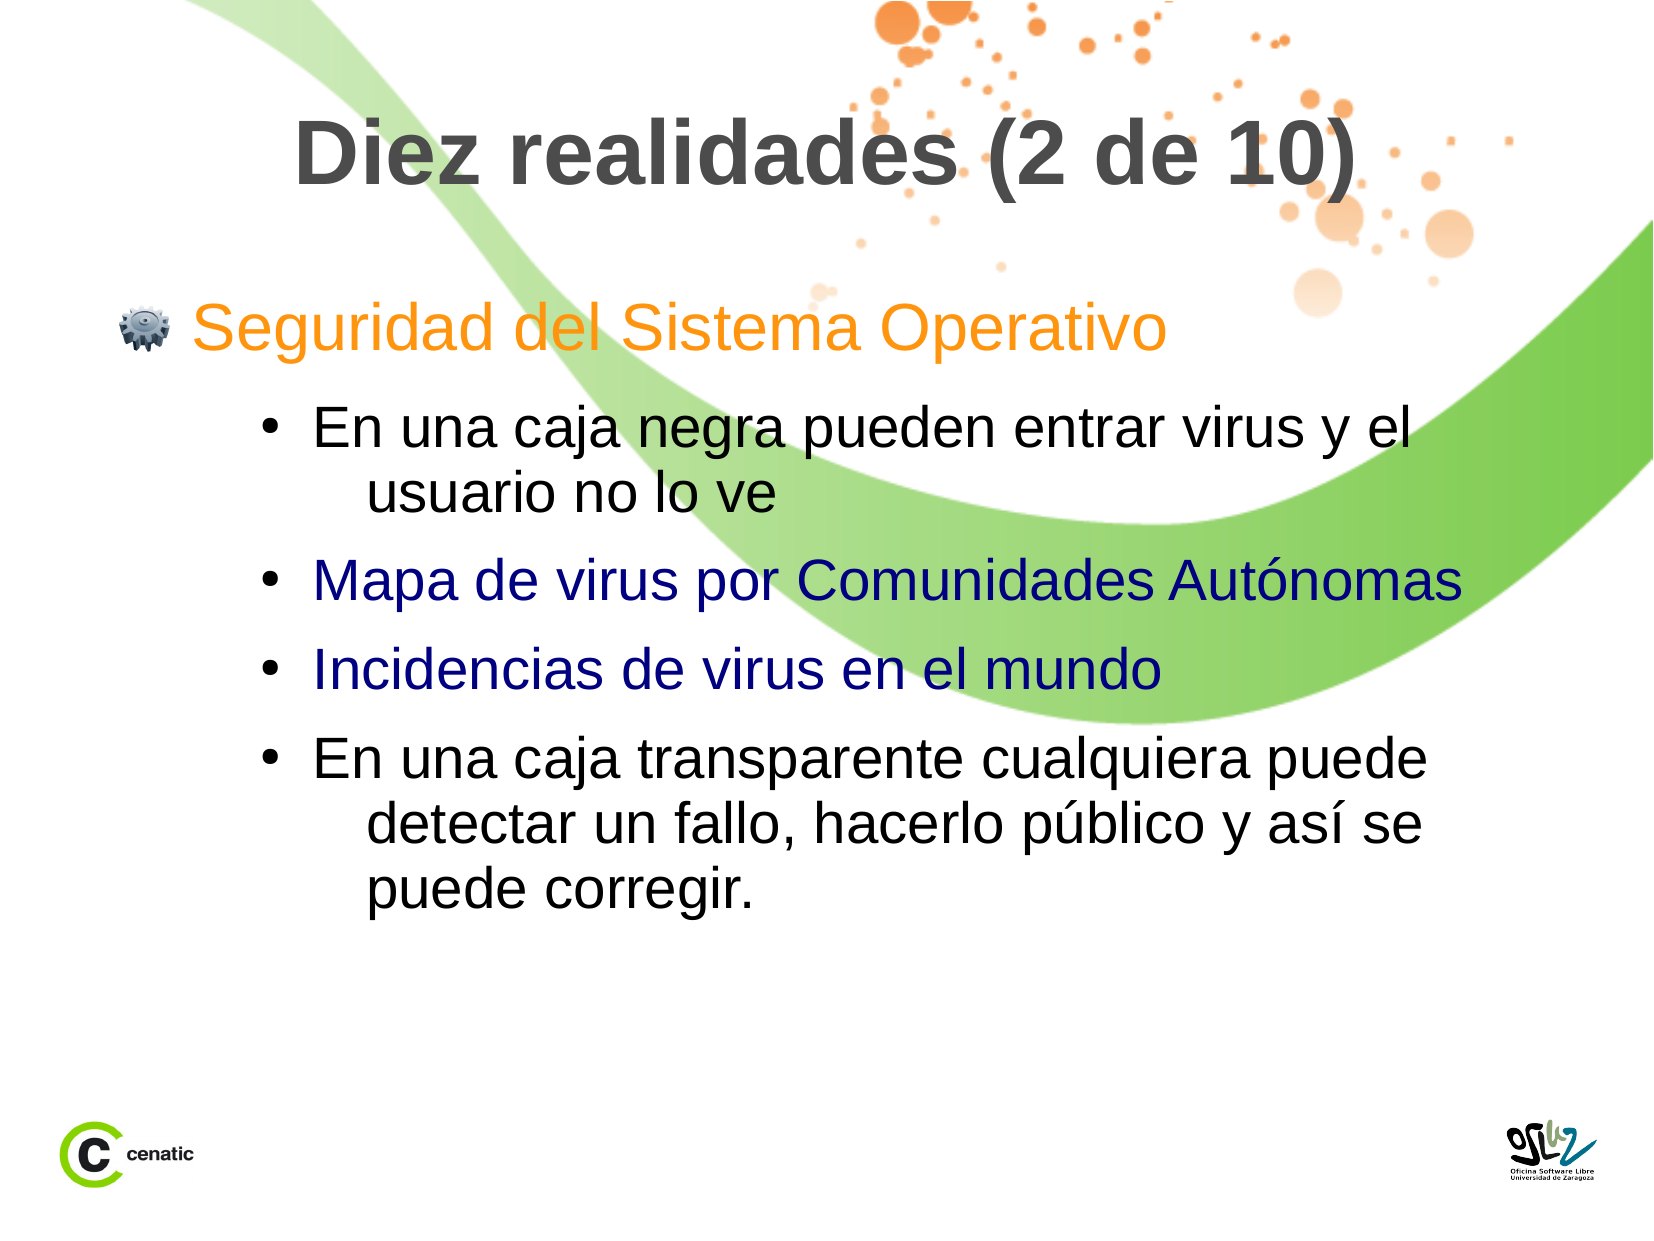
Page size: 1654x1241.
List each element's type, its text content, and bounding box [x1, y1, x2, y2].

title Diez realidades (2 de 10) [82, 56, 1571, 250]
picture [59, 1121, 194, 1188]
picture [183, 0, 1653, 755]
picture [1505, 1119, 1600, 1182]
list Seguridad del Sistema Operativo En una caja negra pueden entrar virus y el usuario no lo ve Mapa de virus por Comunidades Autónomas Incidencias de virus en el mundo En una caja transparente cualquiera puede detectar un fallo, hacerlo público y así se puede corregir. [82, 290, 1571, 1137]
